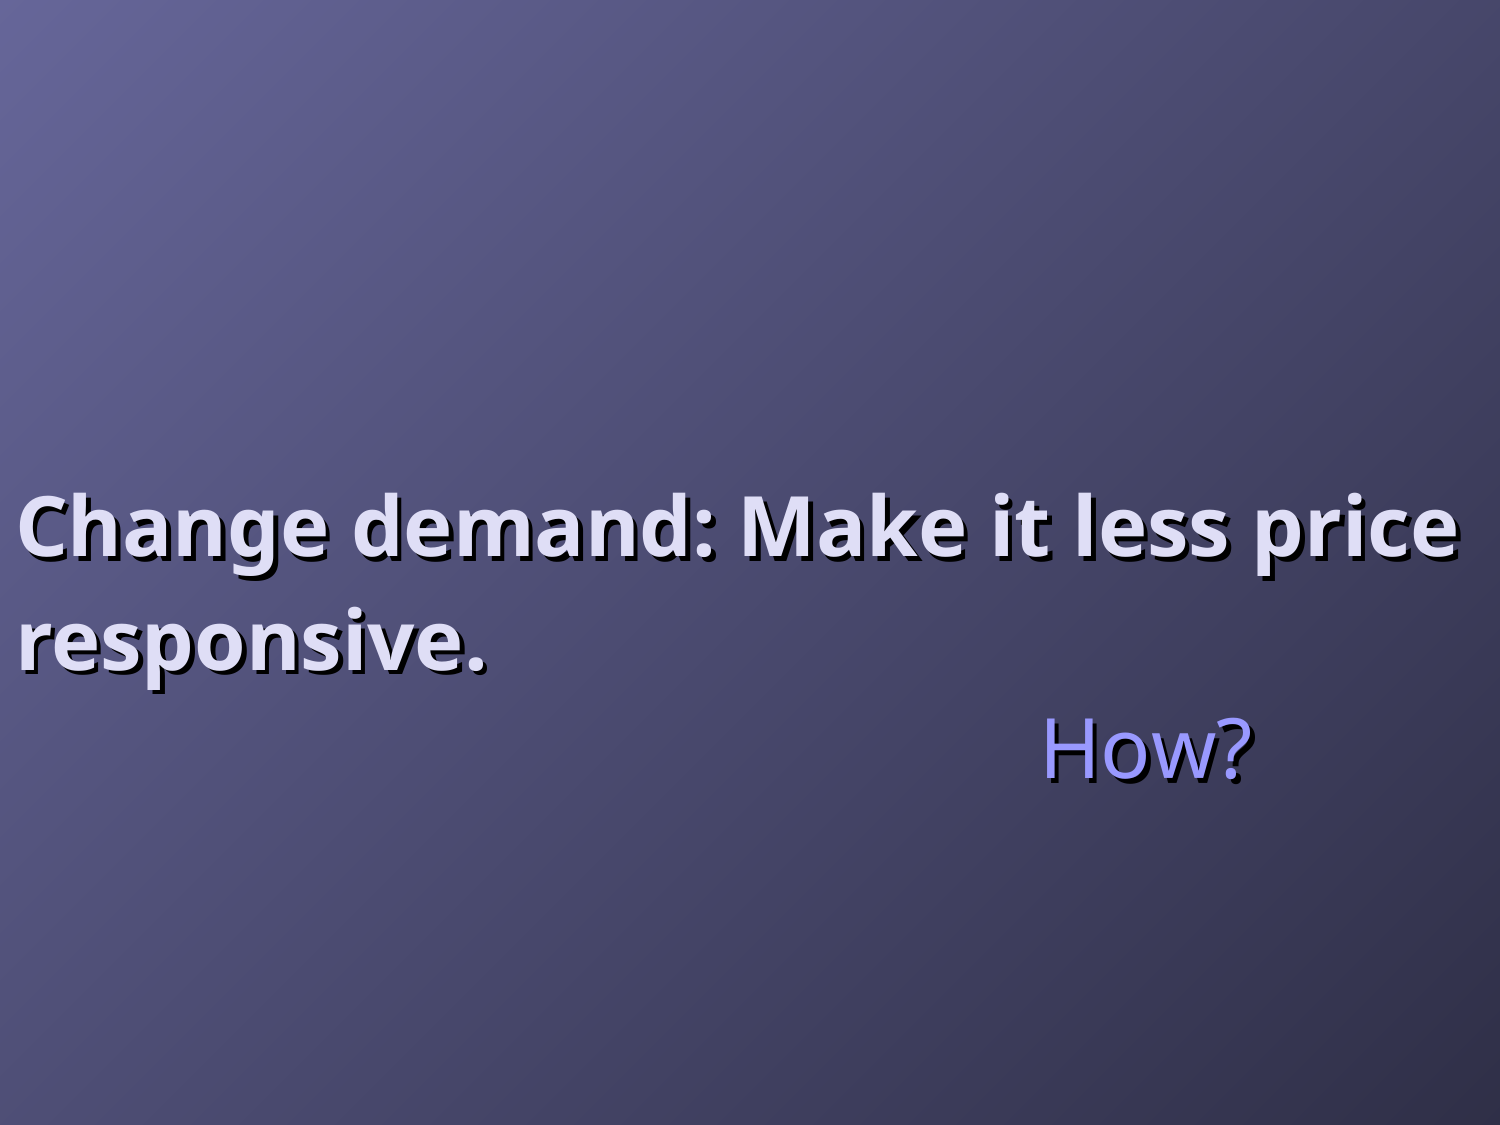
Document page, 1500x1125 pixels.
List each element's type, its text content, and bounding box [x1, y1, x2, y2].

text_box How? [1024, 687, 1268, 803]
title Change demand: Make it less price responsive. [0, 473, 1500, 689]
